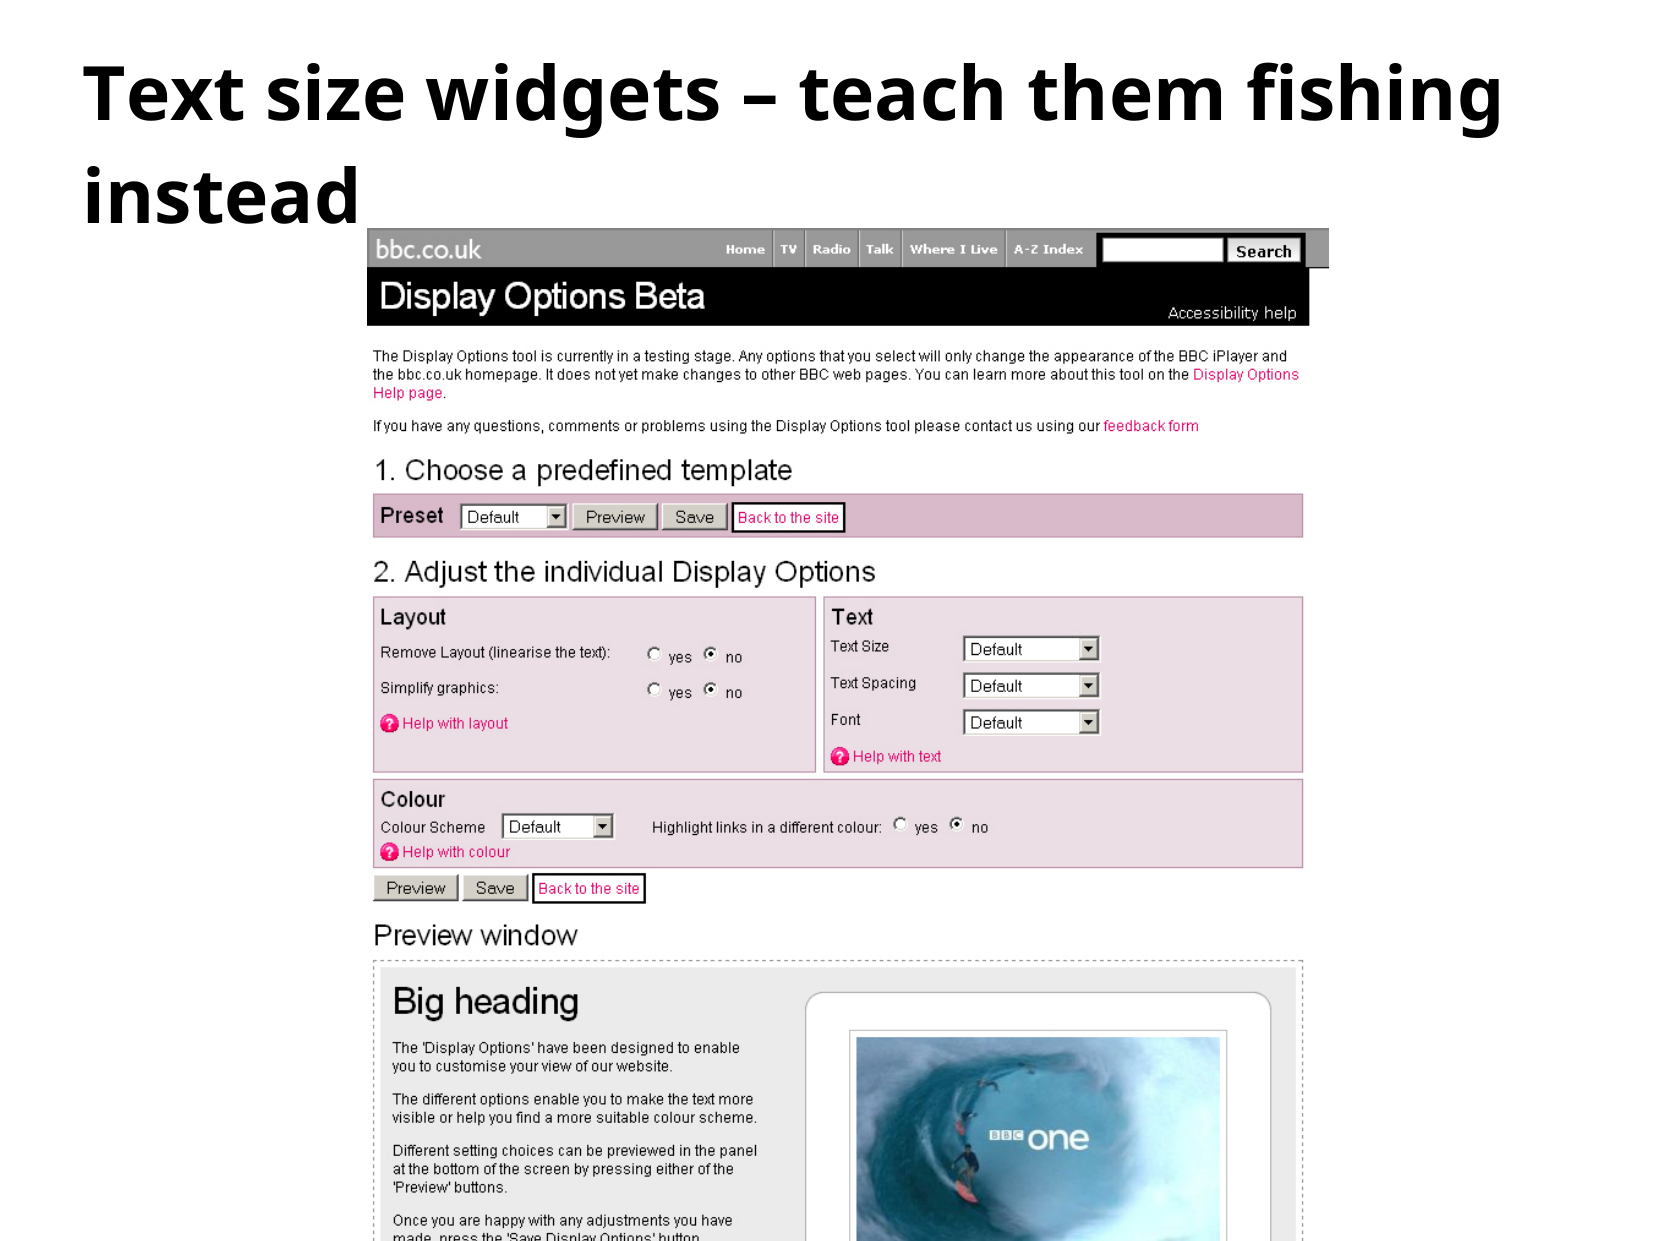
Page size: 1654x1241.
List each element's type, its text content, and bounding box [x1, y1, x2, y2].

picture [367, 228, 1329, 1241]
title Text size widgets – teach them fishing instead [82, 86, 1571, 200]
